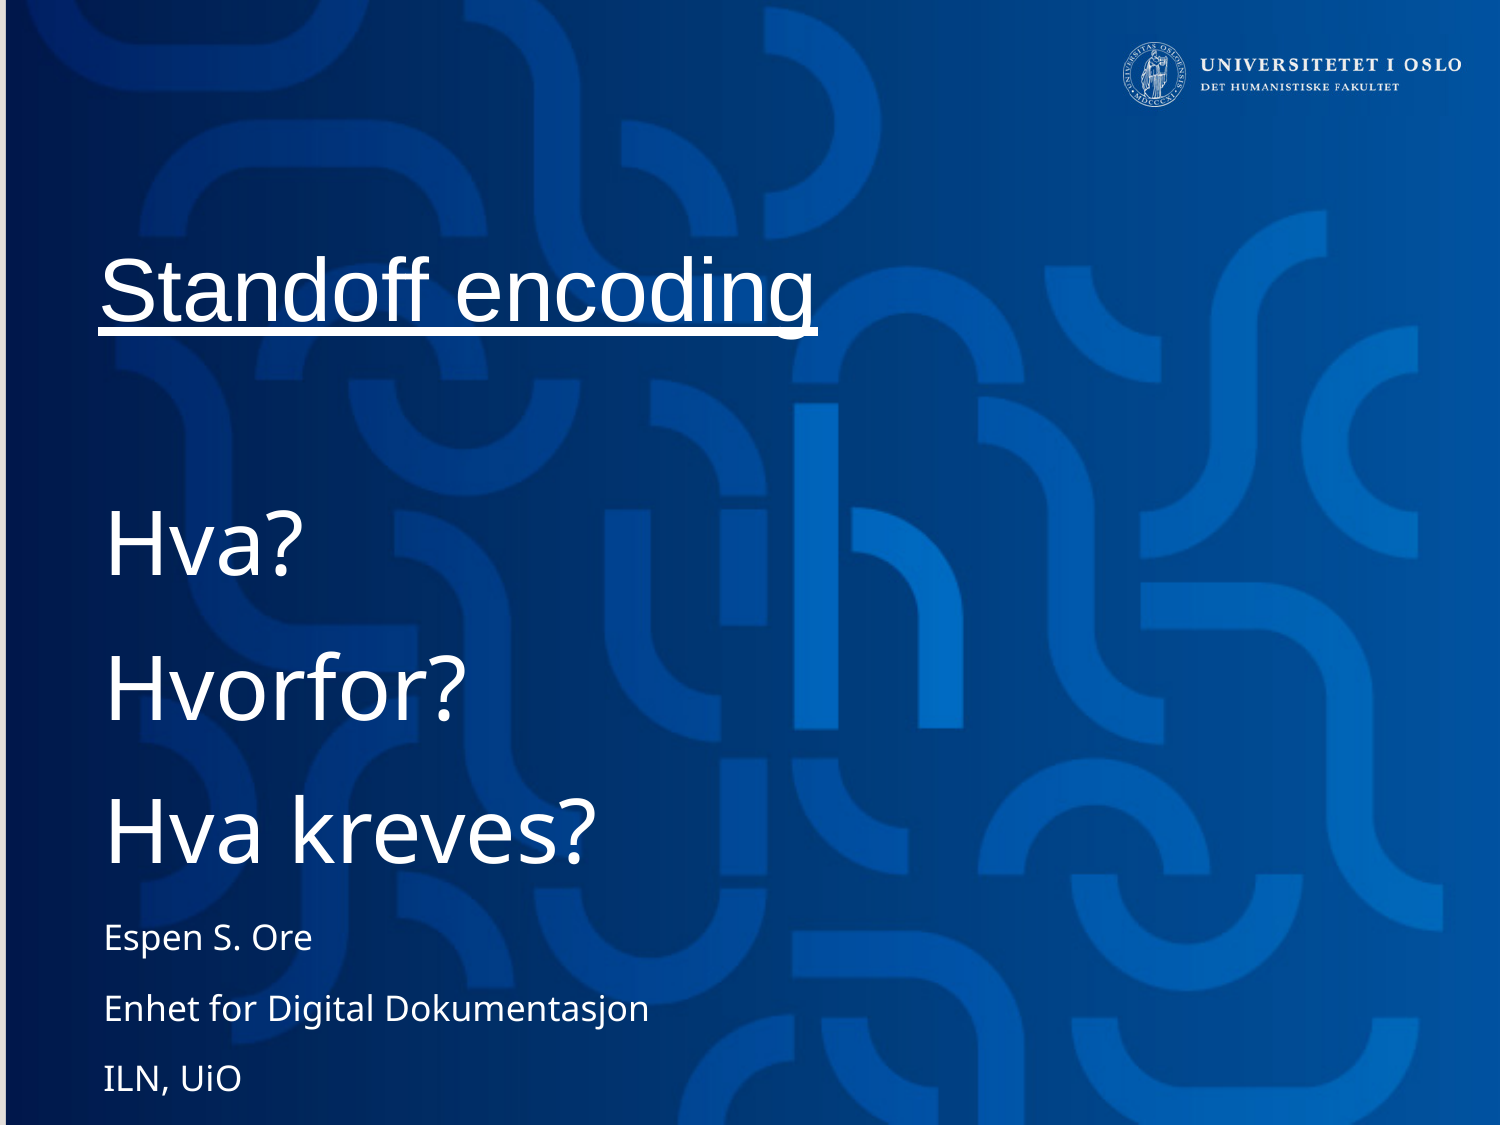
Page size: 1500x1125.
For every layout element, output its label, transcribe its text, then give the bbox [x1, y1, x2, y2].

title Standoff encoding [83, 177, 1359, 419]
subtitle Hva? Hvorfor? Hva kreves? Espen S. Ore Enhet for Digital Dokumentasjon ILN, UiO [88, 472, 1139, 1035]
picture [5, 0, 1500, 1125]
